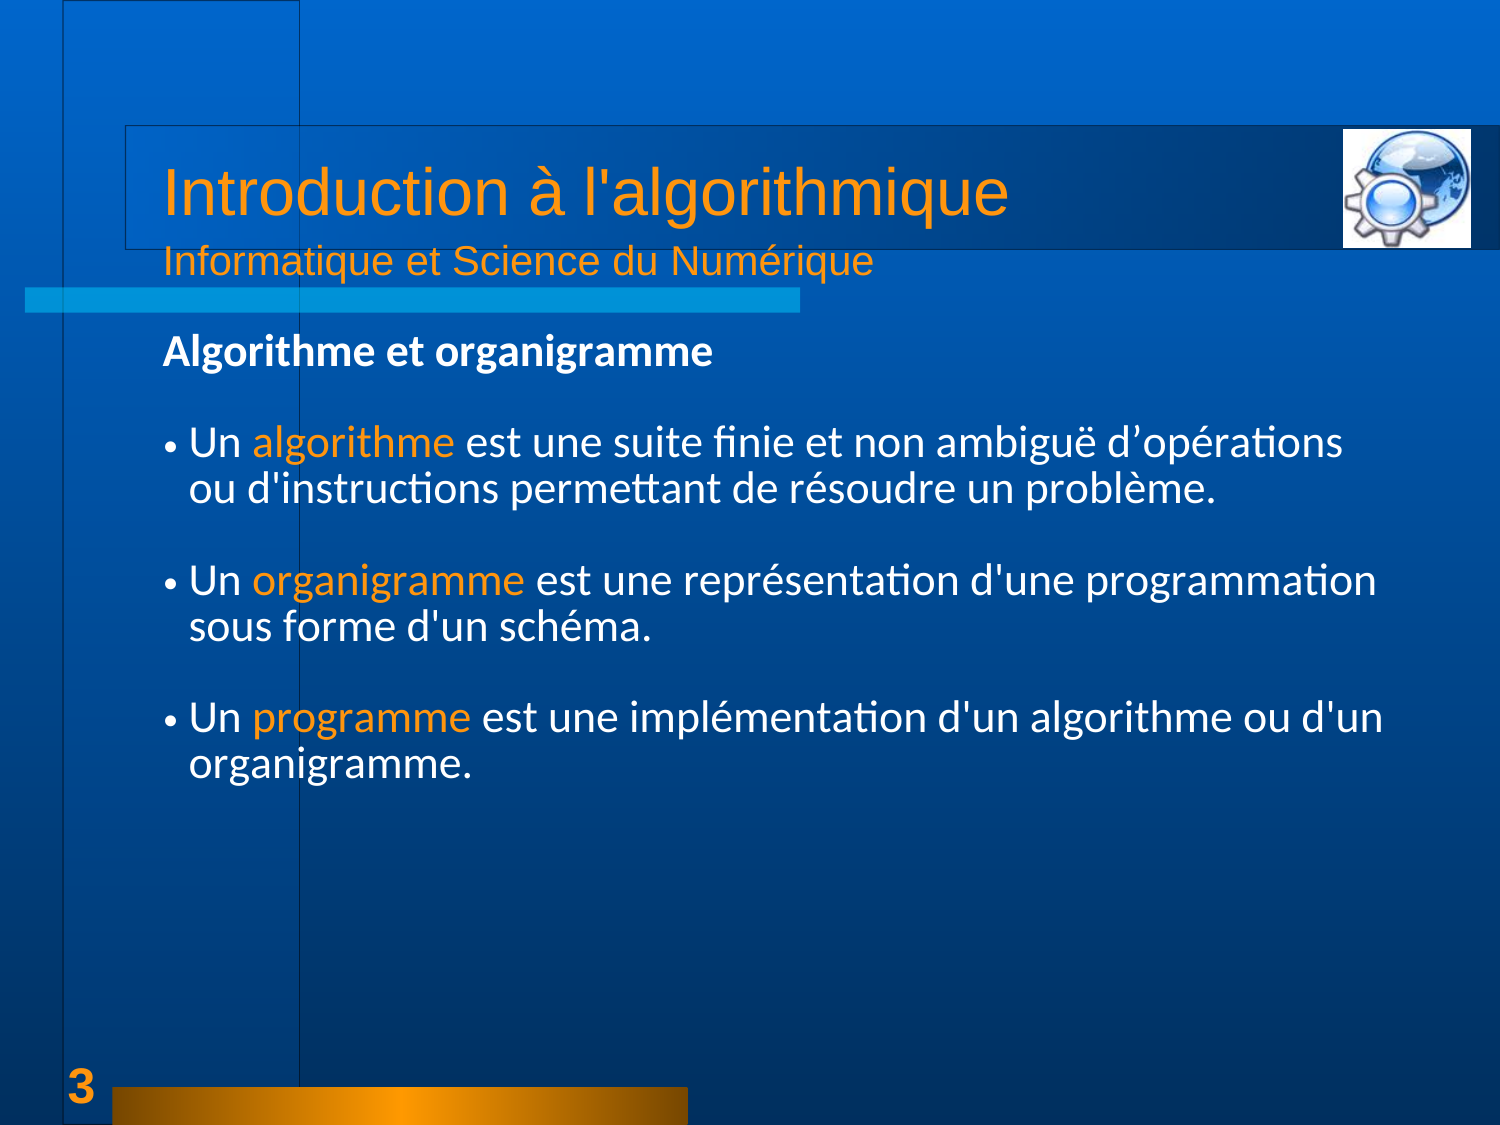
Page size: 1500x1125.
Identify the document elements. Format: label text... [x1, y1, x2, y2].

picture [1343, 129, 1471, 248]
text_box Algorithme et organigramme Un algorithme est une suite finie et non ambiguë d’opérations ou d'instructions permettant de résoudre un problème. Un organigramme est une représentation d'une programmation sous forme d'un schéma. Un programme est une implémentation d'un algorithme ou d'un organigramme. [147, 324, 1418, 953]
